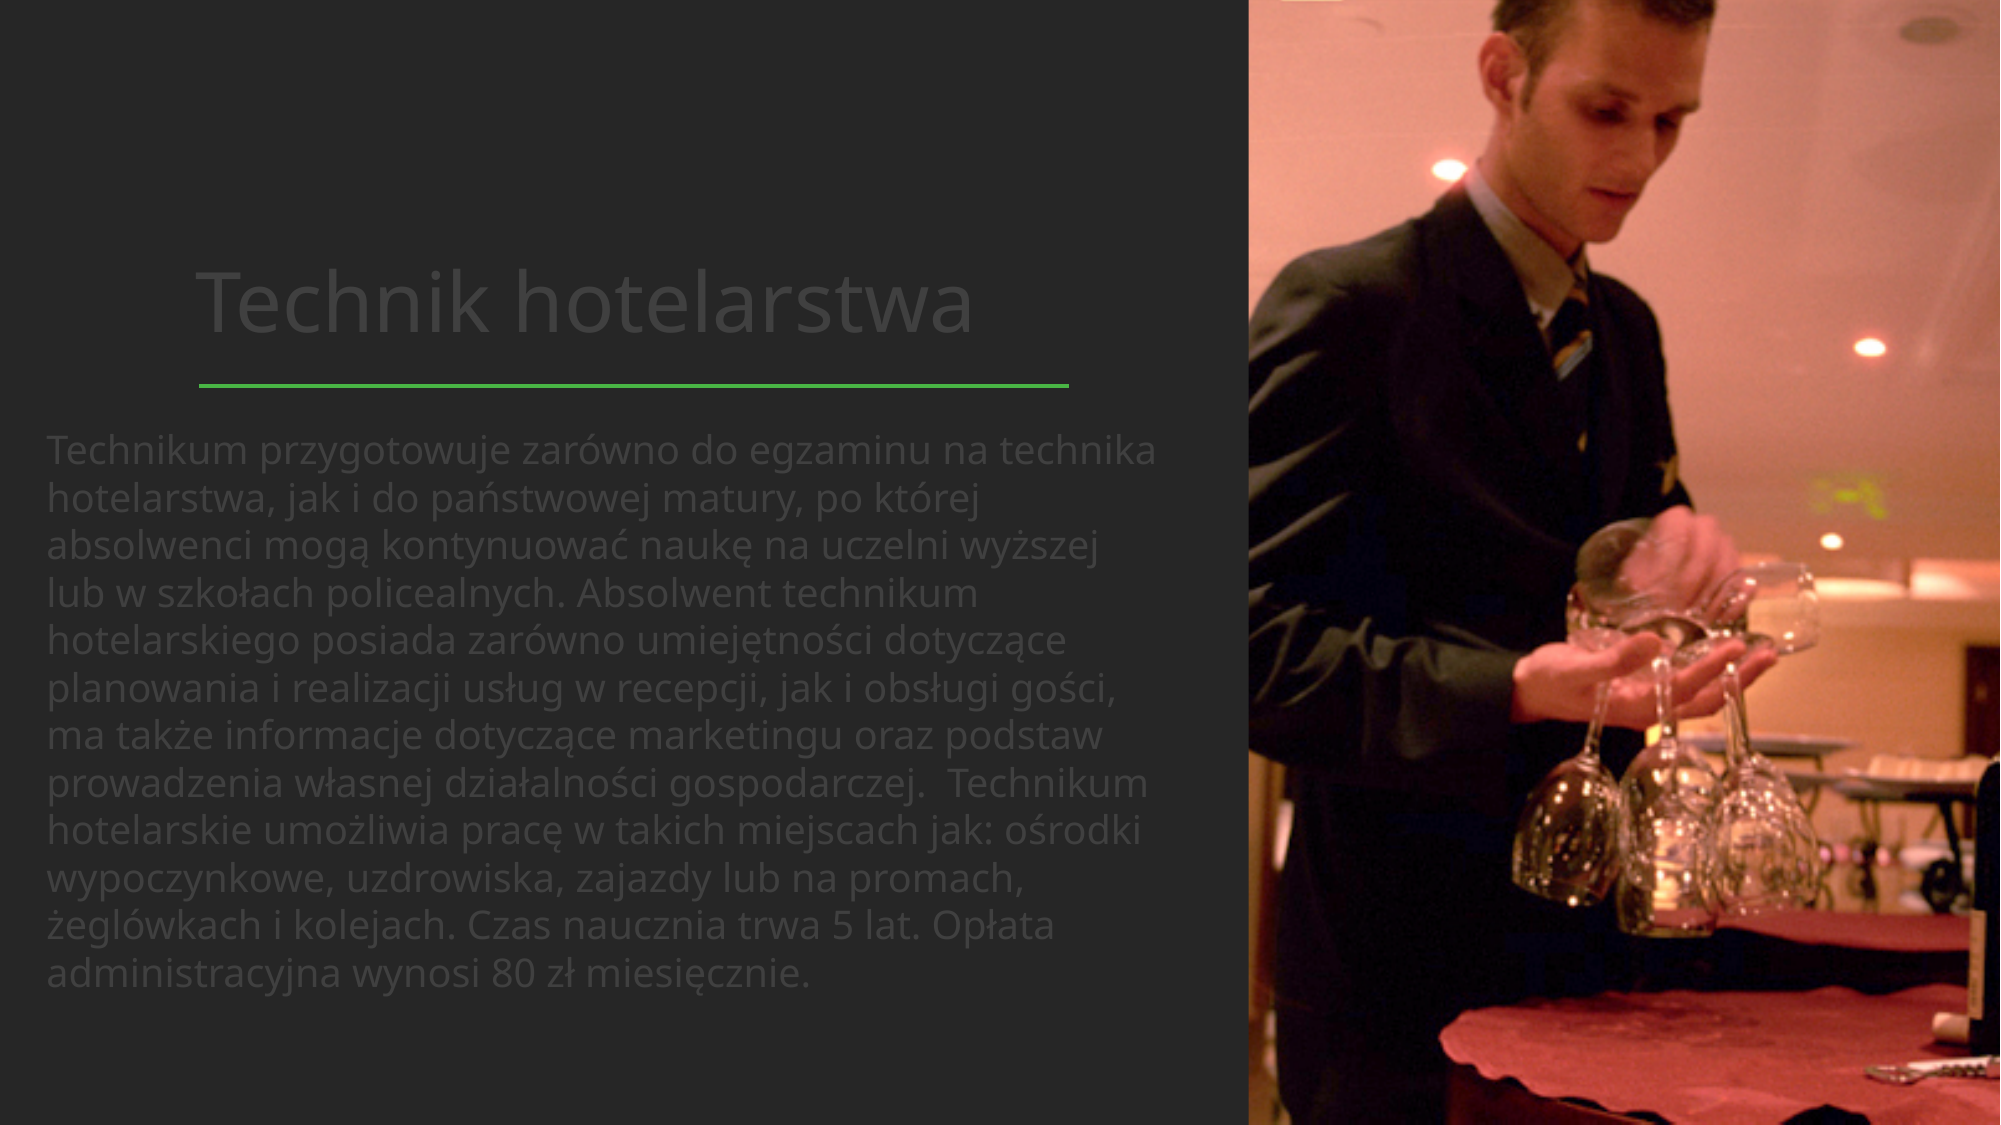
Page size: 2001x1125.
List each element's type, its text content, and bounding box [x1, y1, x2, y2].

title Technik hotelarstwa [180, 84, 1161, 359]
list Technikum przygotowuje zarówno do egzaminu na technika hotelarstwa, jak i do państwowej matury, po której absolwenci mogą kontynuować naukę na uczelni wyższej lub w szkołach policealnych. Absolwent technikum hotelarskiego posiada zarówno umiejętności dotyczące planowania i realizacji usług w recepcji, jak i obsługi gości, ma także informacje dotyczące marketingu oraz podstaw prowadzenia własnej działalności gospodarczej. Technikum hotelarskie umożliwia pracę w takich miejscach jak: ośrodki wypoczynkowe, uzdrowiska, zajazdy lub na promach, żeglówkach i kolejach. Czas naucznia trwa 5 lat. Opłata administracyjna wynosi 80 zł miesięcznie. [31, 417, 1161, 1041]
picture [1248, 0, 2000, 1125]
text_box [0, 0, 1248, 1125]
